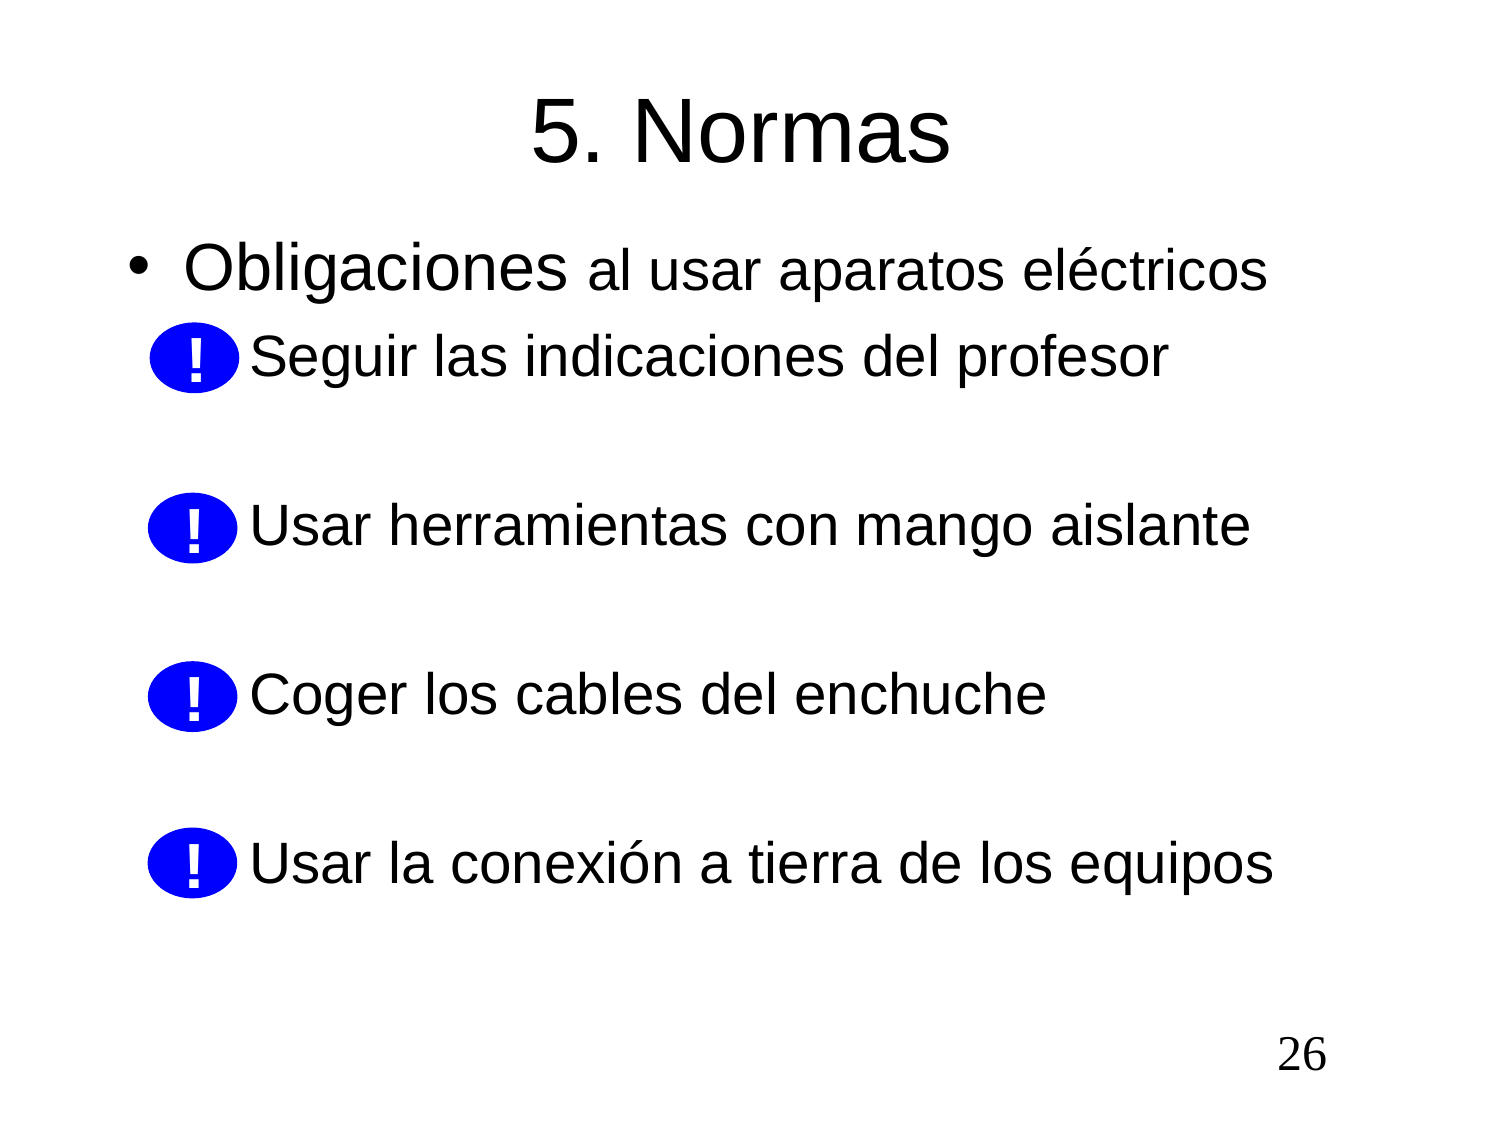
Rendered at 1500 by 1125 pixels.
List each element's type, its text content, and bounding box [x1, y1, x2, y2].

title 5. Normas [104, 32, 1380, 220]
list Obligaciones al usar aparatos eléctricos Seguir las indicaciones del profesor Usar herramientas con mango aislante Coger los cables del enchuche Usar la conexión a tierra de los equipos [112, 216, 1388, 1000]
text_box ! [121, 478, 268, 575]
text_box ! [120, 813, 268, 910]
text_box ! [121, 647, 268, 743]
text_box ! [122, 308, 270, 404]
